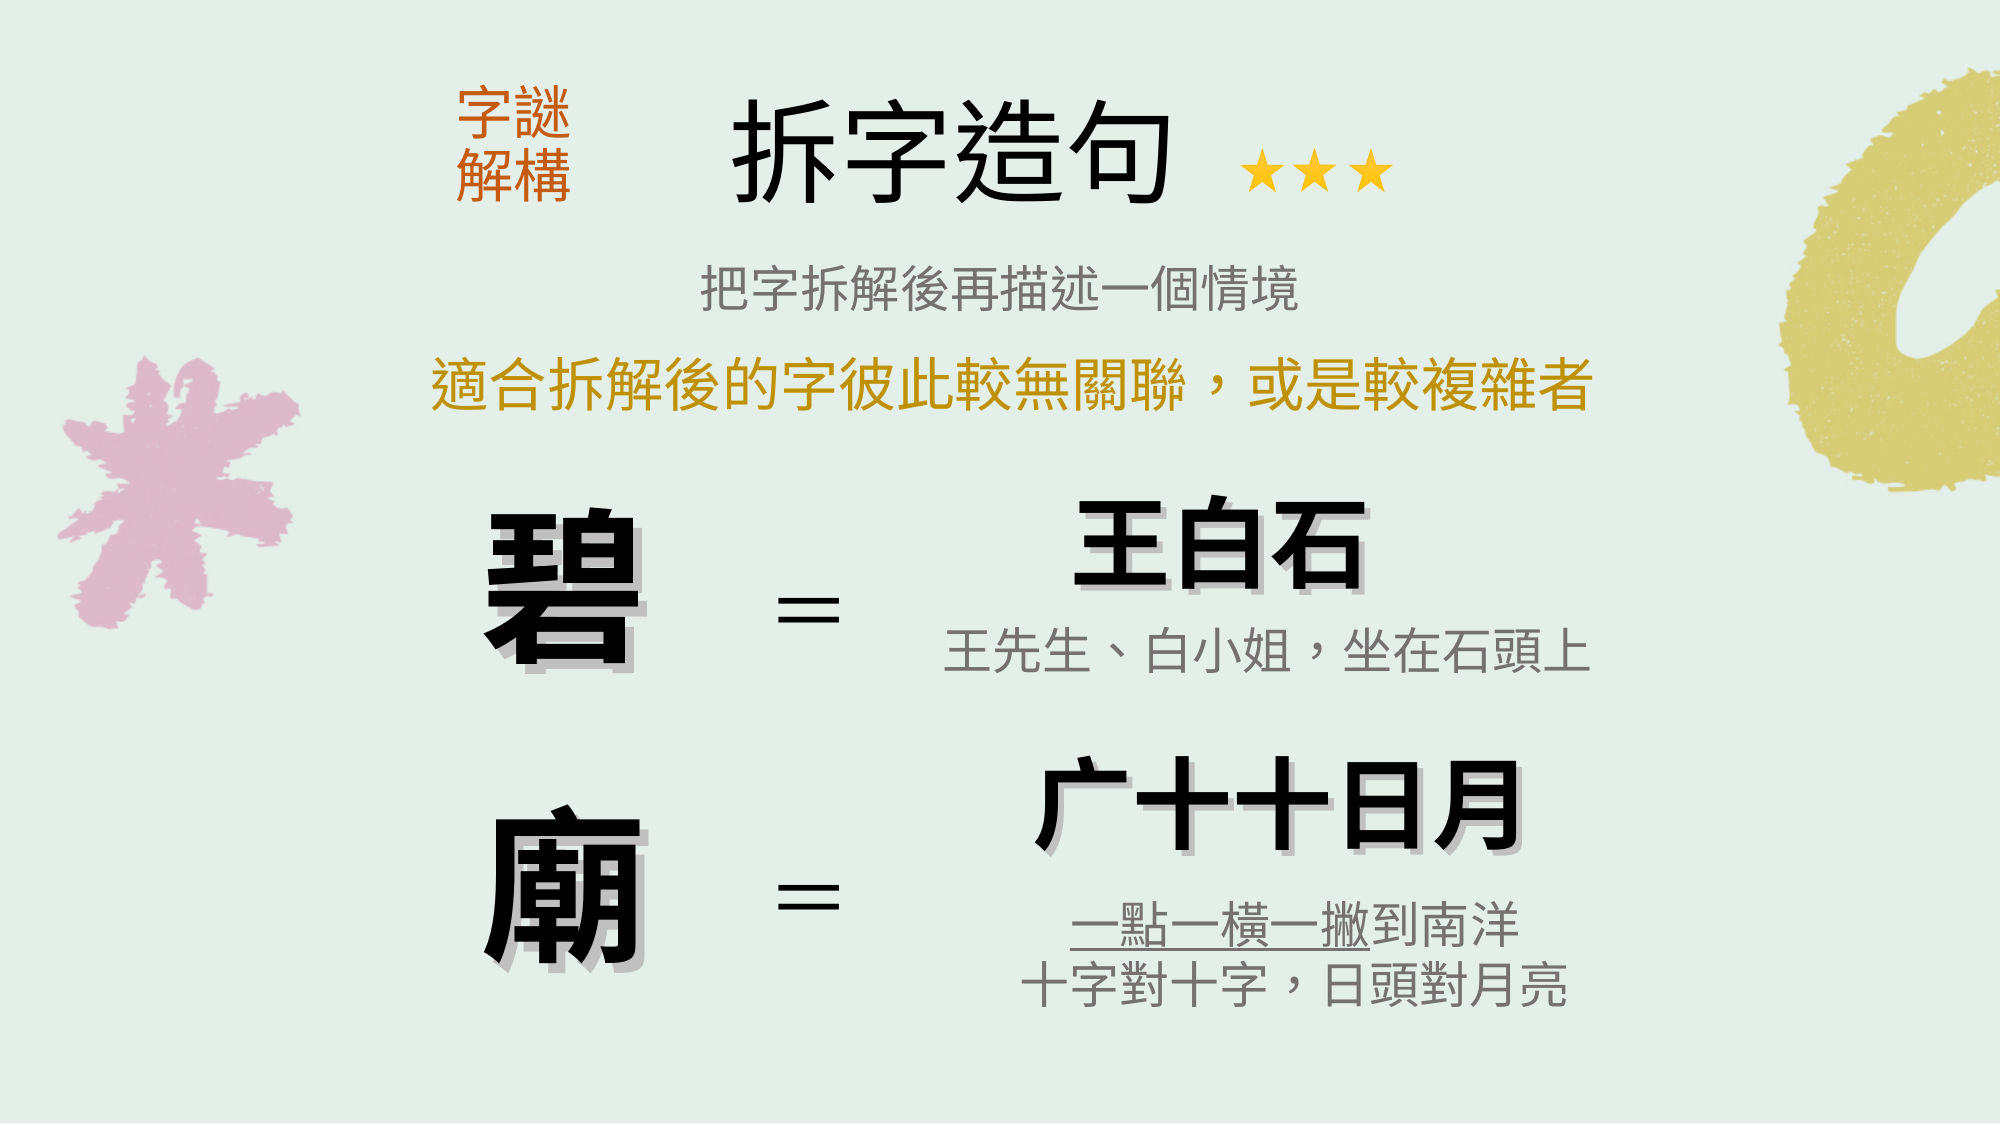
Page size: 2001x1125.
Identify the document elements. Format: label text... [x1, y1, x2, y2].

text_box [1241, 149, 1283, 191]
text_box 適合拆解後的字彼此較無關聯，或是較複雜者 [378, 341, 1649, 426]
text_box 拆字造句 [611, 74, 1296, 224]
text_box 王白石 [894, 487, 1547, 610]
text_box [1350, 149, 1392, 191]
text_box ＝ [725, 552, 895, 667]
picture [0, 0, 2000, 1125]
text_box 廟 [429, 797, 697, 1022]
text_box 王先生、白小姐，坐在石頭上 [867, 612, 1668, 687]
text_box [1296, 149, 1335, 191]
title 字謎 解構 [401, 59, 626, 235]
text_box 碧 [429, 497, 697, 744]
text_box ＝ [725, 838, 895, 954]
text_box 把字拆解後再描述一個情境 [600, 250, 1400, 325]
text_box 广十十日月 [956, 748, 1610, 886]
text_box 一點一橫一撇到南洋 十字對十字，日頭對月亮 [895, 886, 1695, 1022]
